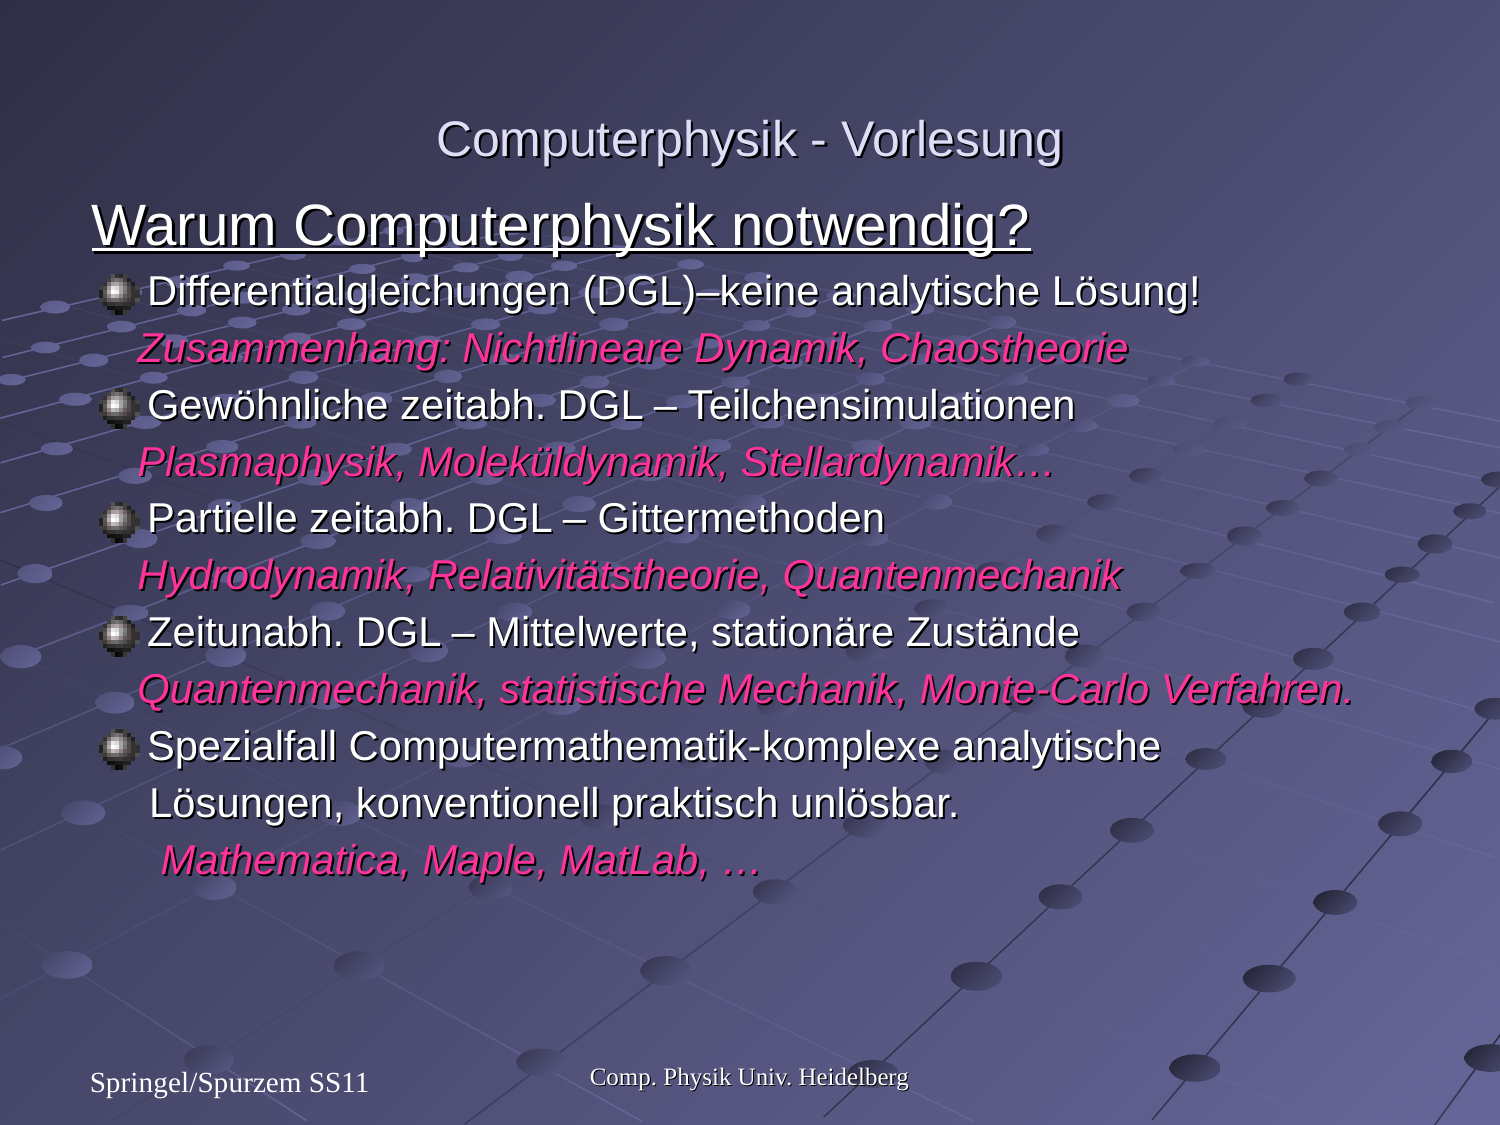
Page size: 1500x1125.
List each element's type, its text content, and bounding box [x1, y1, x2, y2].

title Computerphysik - Vorlesung [75, 45, 1426, 233]
list Warum Computerphysik notwendig? Differentialgleichungen (DGL)–keine analytische Lösung! Zusammenhang: Nichtlineare Dynamik, Chaostheorie Gewöhnliche zeitabh. DGL – Teilchensimulationen Plasmaphysik, Moleküldynamik, Stellardynamik… Partielle zeitabh. DGL – Gittermethoden Hydrodynamik, Relativitätstheorie, Quantenmechanik Zeitunabh. DGL – Mittelwerte, stationäre Zustände Quantenmechanik, statistische Mechanik, Monte-Carlo Verfahren. Spezialfall Computermathematik-komplexe analytische Lösungen, konventionell praktisch unlösbar. Mathematica, Maple, MatLab, … [76, 184, 1427, 1000]
